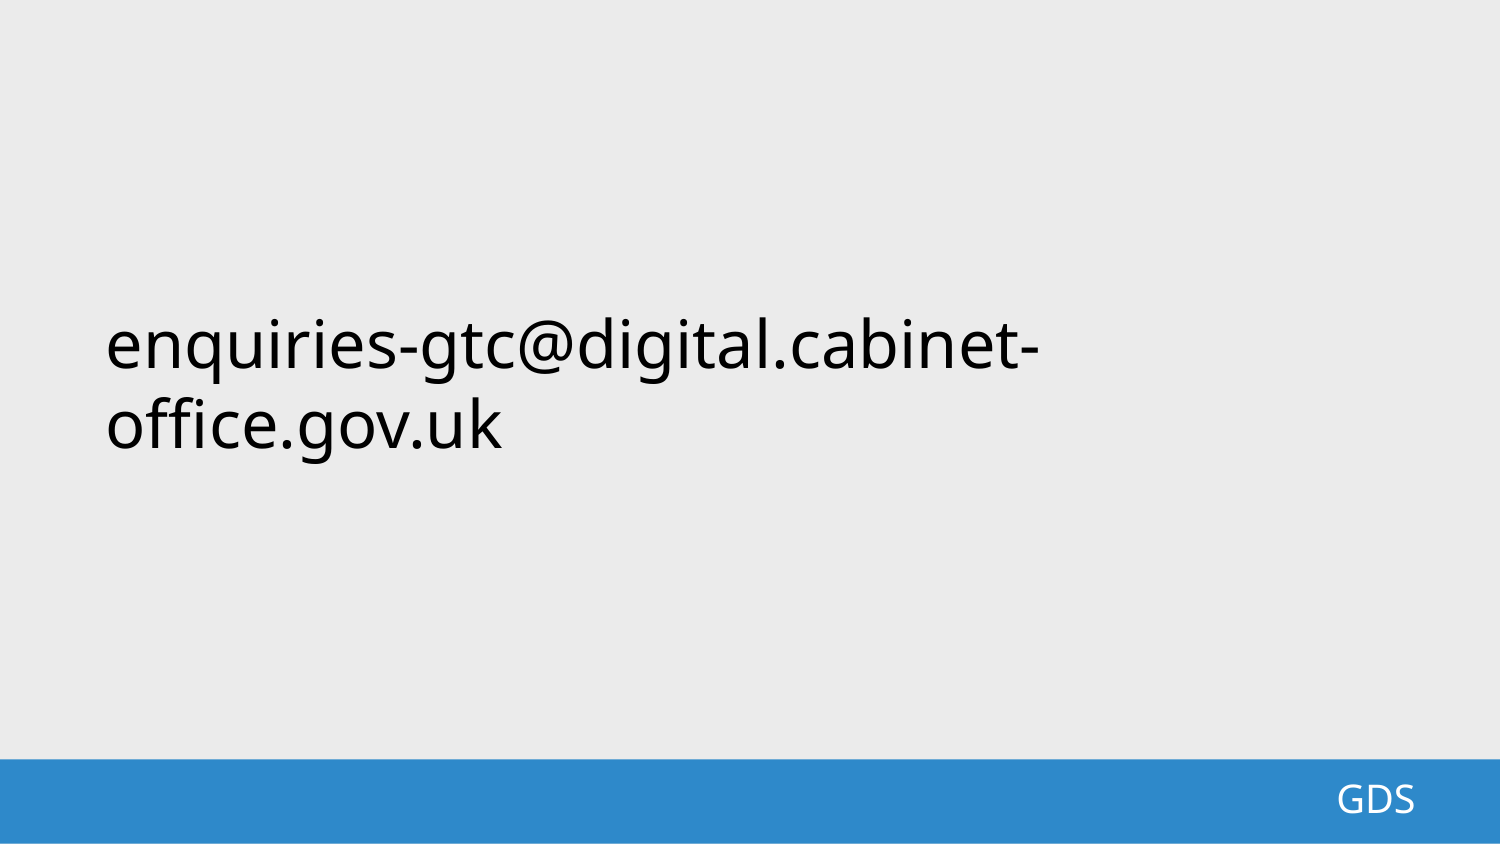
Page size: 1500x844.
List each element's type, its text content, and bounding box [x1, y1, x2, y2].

text_box enquiries-gtc@digital.cabinet-office.gov.uk [102, 0, 1397, 765]
